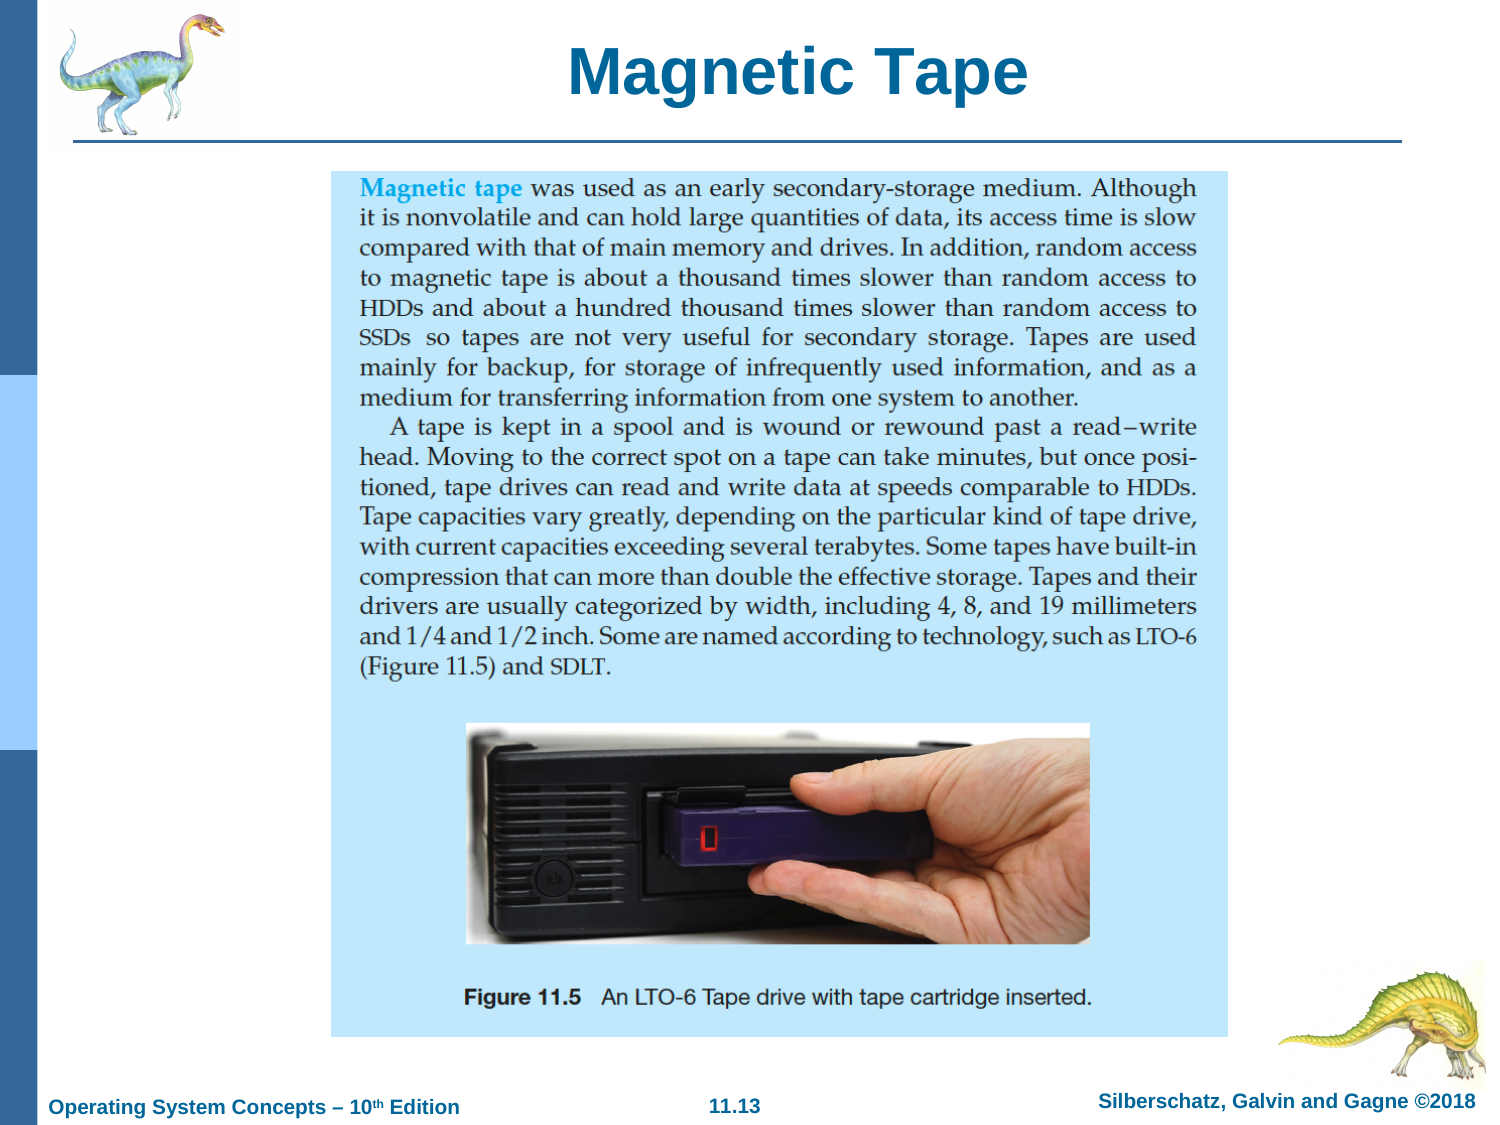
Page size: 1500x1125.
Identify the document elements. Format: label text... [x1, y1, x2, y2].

title Magnetic Tape [172, 20, 1425, 116]
picture [1415, 1093, 1423, 1098]
picture [46, 0, 243, 149]
picture [1275, 959, 1486, 1090]
picture [331, 171, 1232, 1040]
